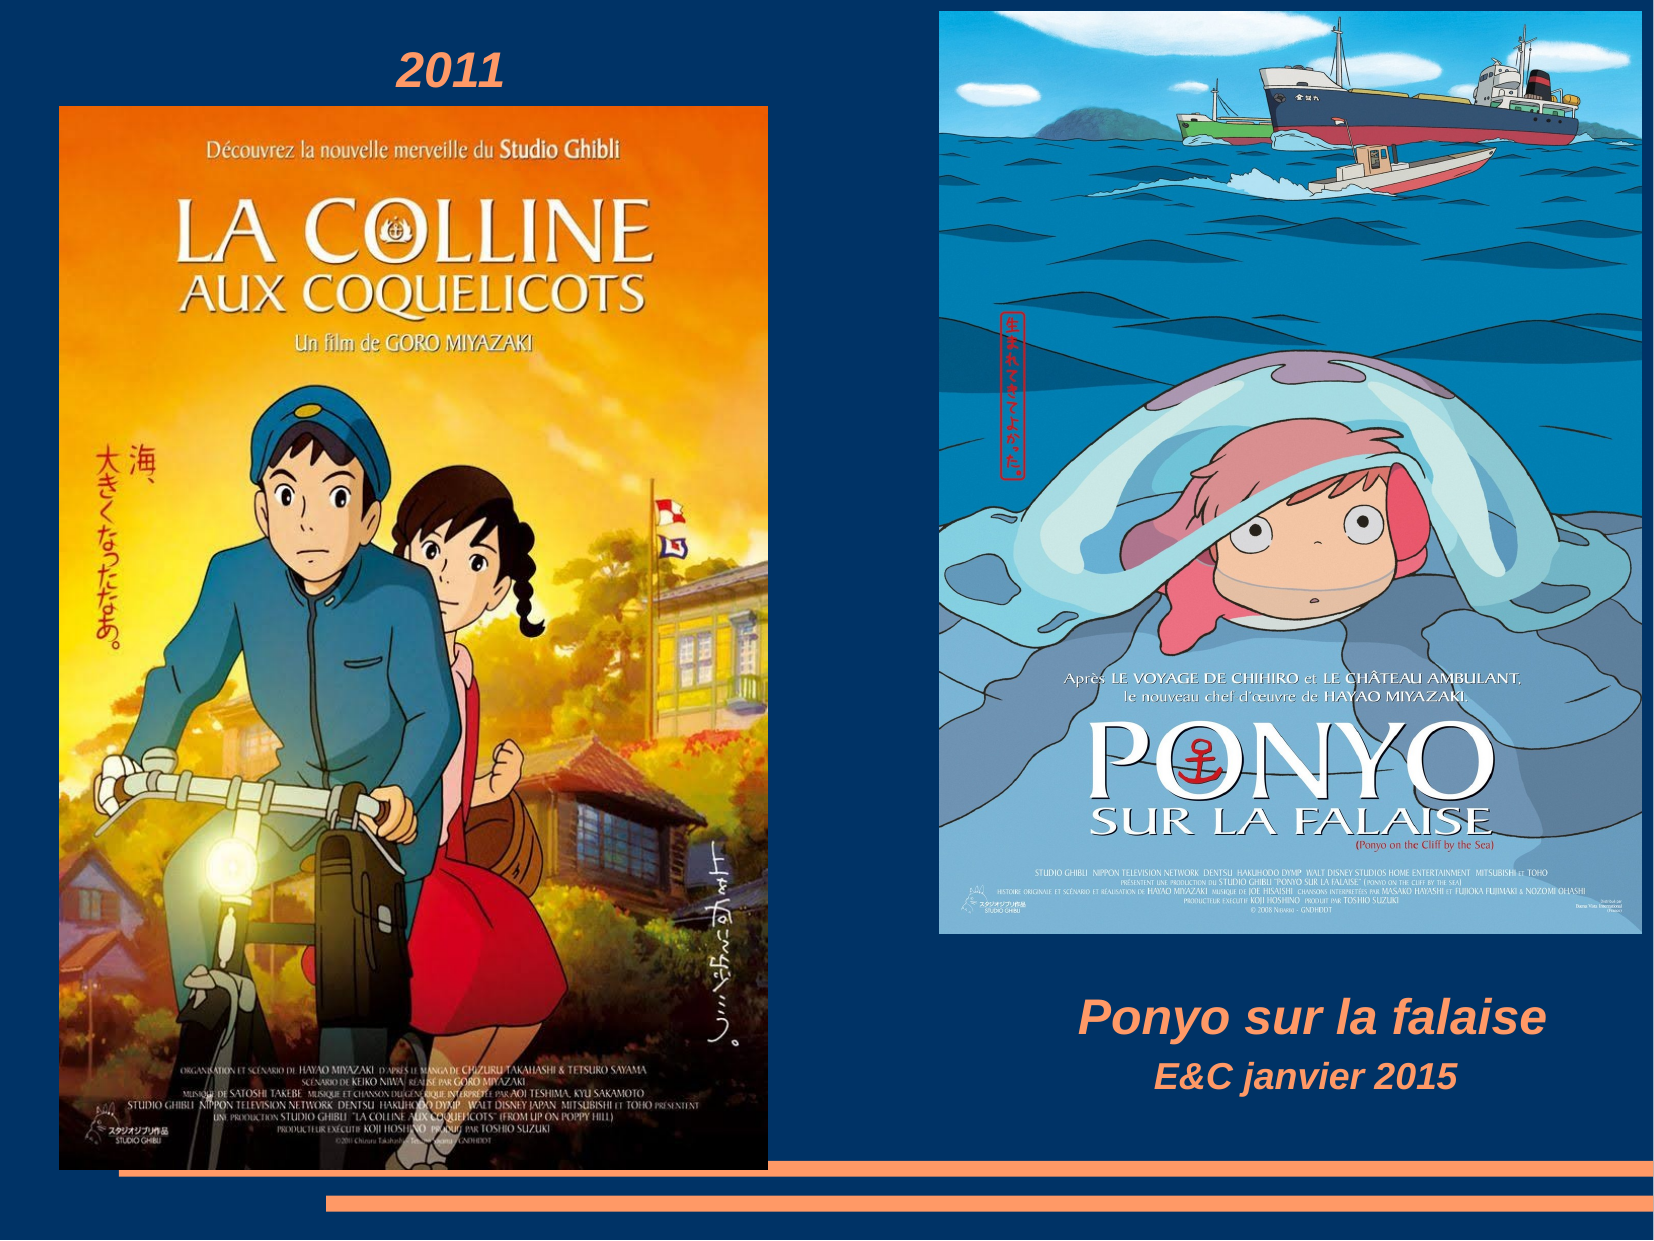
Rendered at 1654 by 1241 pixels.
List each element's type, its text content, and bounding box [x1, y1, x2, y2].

title 2011 [188, 22, 729, 119]
picture [1107, 296, 1121, 301]
picture [939, 350, 1642, 934]
picture [59, 106, 768, 1170]
picture [1611, 142, 1634, 146]
picture [939, 11, 1642, 201]
picture [997, 311, 1027, 480]
picture [1552, 427, 1599, 436]
title Ponyo sur la falaise E&C janvier 2015 [1042, 943, 1583, 1146]
picture [1144, 310, 1157, 315]
